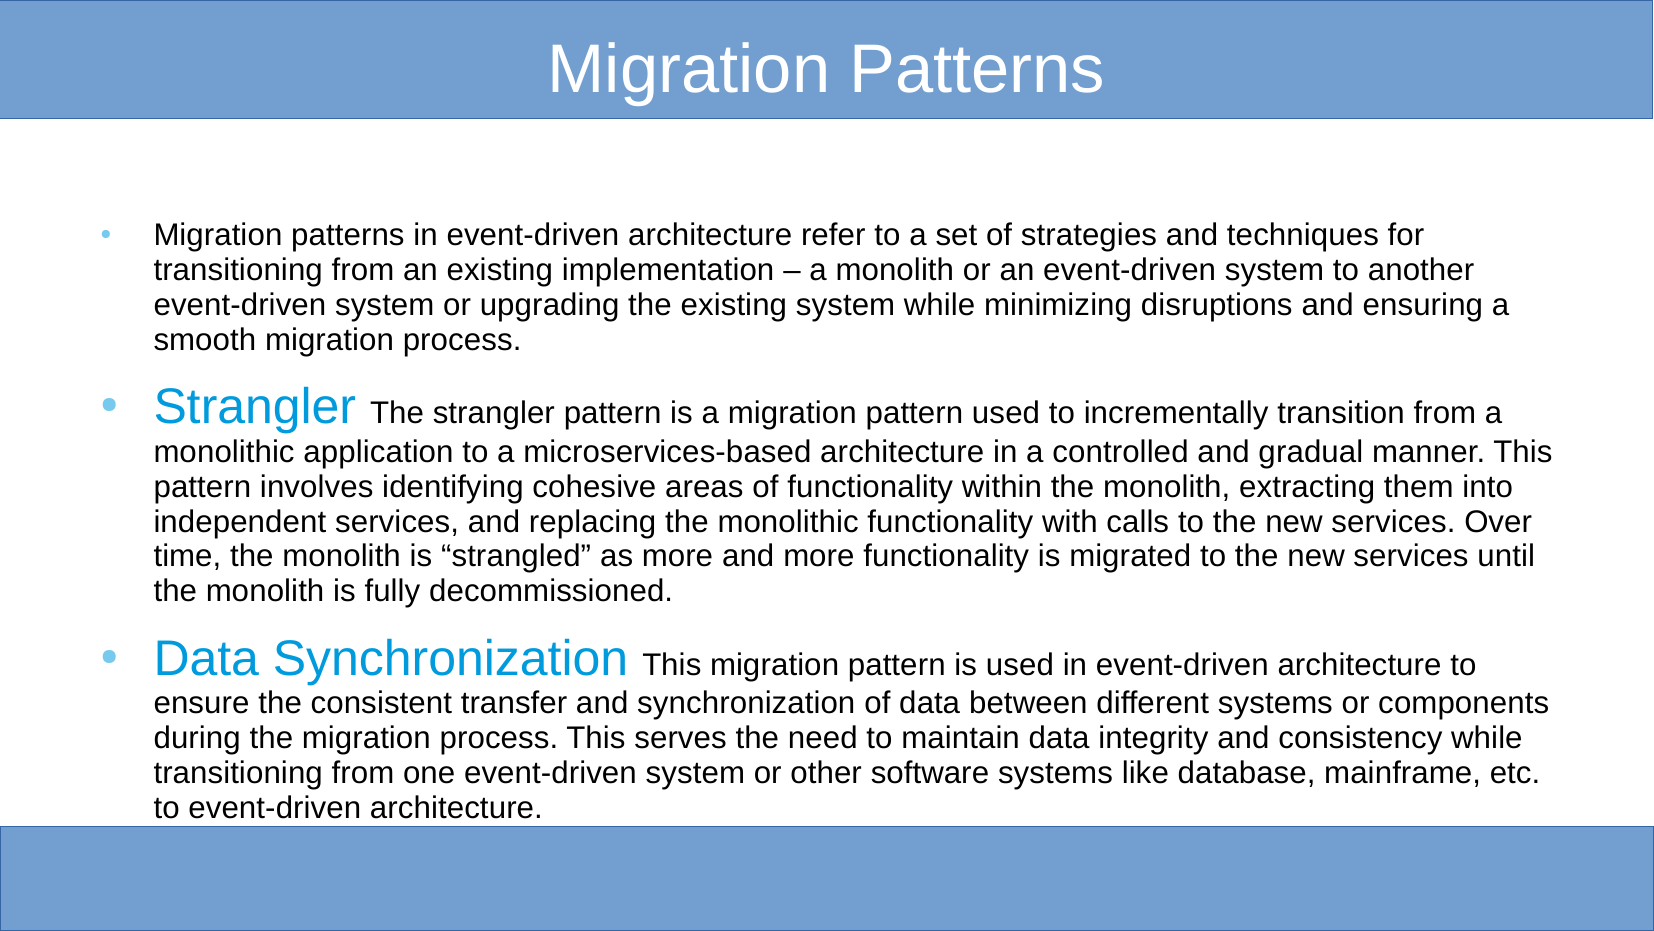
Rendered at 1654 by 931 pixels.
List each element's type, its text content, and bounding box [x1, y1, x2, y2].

list Migration patterns in event-driven architecture refer to a set of strategies and techniques for transitioning from an existing implementation – a monolith or an event-driven system to another event-driven system or upgrading the existing system while minimizing disruptions and ensuring a smooth migration process. Strangler The strangler pattern is a migration pattern used to incrementally transition from a monolithic application to a microservices-based architecture in a controlled and gradual manner. This pattern involves identifying cohesive areas of functionality within the monolith, extracting them into independent services, and replacing the monolithic functionality with calls to the new services. Over time, the monolith is “strangled” as more and more functionality is migrated to the new services until the monolith is fully decommissioned. Data Synchronization This migration pattern is used in event-driven architecture to ensure the consistent transfer and synchronization of data between different systems or components during the migration process. This serves the need to maintain data integrity and consistency while transitioning from one event-driven system or other software systems like database, mainframe, etc. to event-driven architecture. [82, 217, 1571, 827]
title Migration Patterns [59, 29, 1595, 108]
